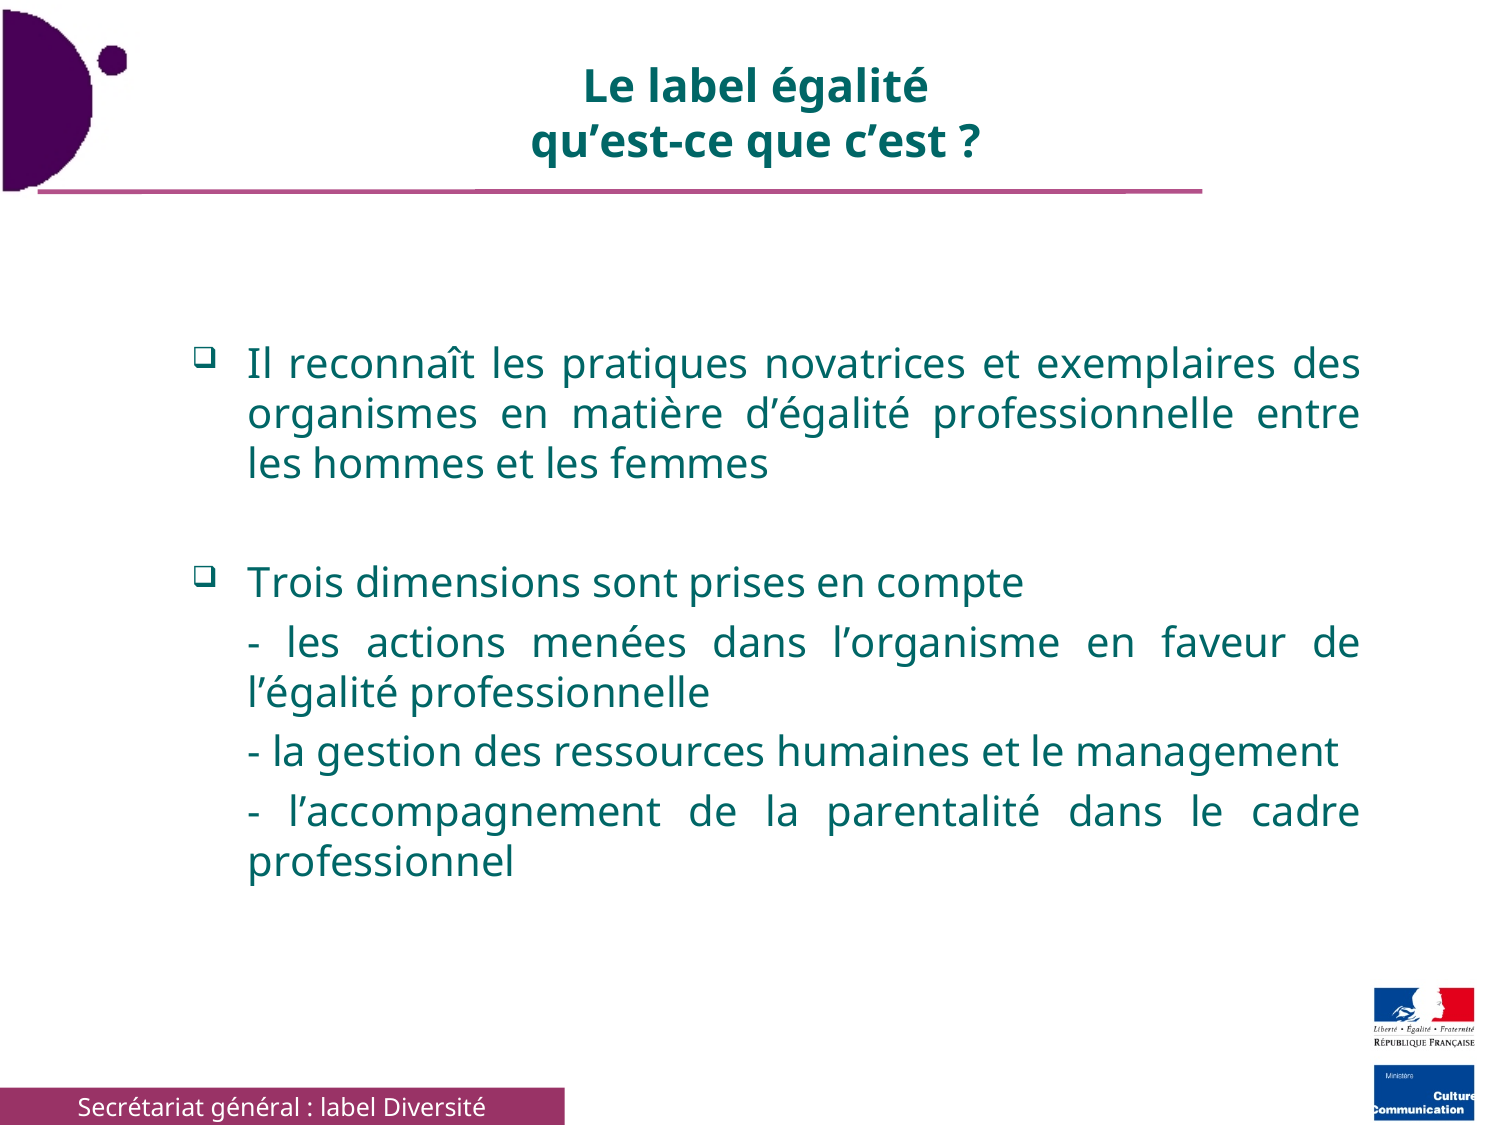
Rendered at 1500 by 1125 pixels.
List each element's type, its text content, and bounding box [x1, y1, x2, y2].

list Il reconnaît les pratiques novatrices et exemplaires des organismes en matière d’égalité professionnelle entre les hommes et les femmes Trois dimensions sont prises en compte - les actions menées dans l’organisme en faveur de l’égalité professionnelle - la gestion des ressources humaines et le management - l’accompagnement de la parentalité dans le cadre professionnel [177, 269, 1377, 945]
picture [1370, 979, 1477, 1125]
picture [0, 0, 149, 204]
text_box Le label égalité qu’est-ce que c’est ? [118, 41, 1394, 179]
